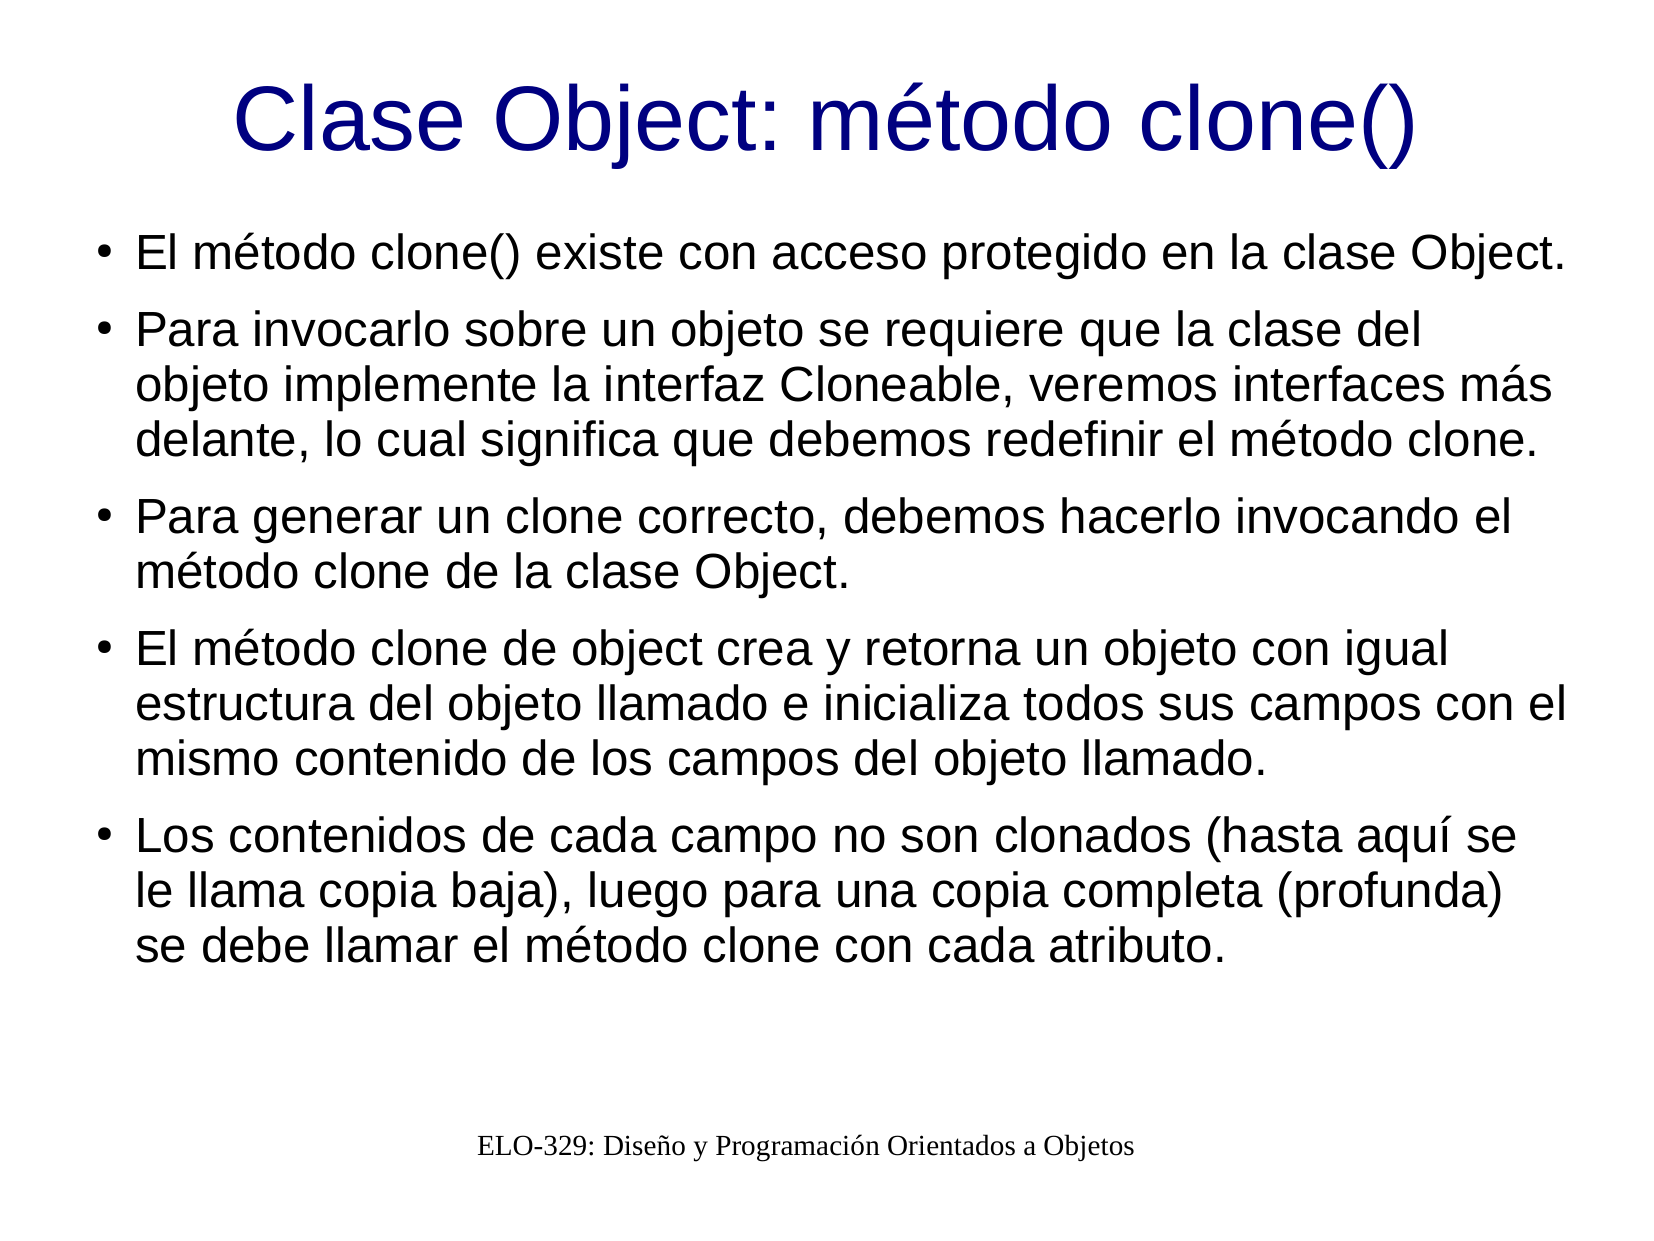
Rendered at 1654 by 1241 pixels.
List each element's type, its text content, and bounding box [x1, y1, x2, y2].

list El método clone() existe con acceso protegido en la clase Object. Para invocarlo sobre un objeto se requiere que la clase del objeto implemente la interfaz Cloneable, veremos interfaces más delante, lo cual significa que debemos redefinir el método clone. Para generar un clone correcto, debemos hacerlo invocando el método clone de la clase Object. El método clone de object crea y retorna un objeto con igual estructura del objeto llamado e inicializa todos sus campos con el mismo contenido de los campos del objeto llamado. Los contenidos de cada campo no son clonados (hasta aquí se le llama copia baja), luego para una copia completa (profunda) se debe llamar el método clone con cada atributo. [82, 225, 1571, 1044]
title Clase Object: método clone() [82, 56, 1571, 181]
